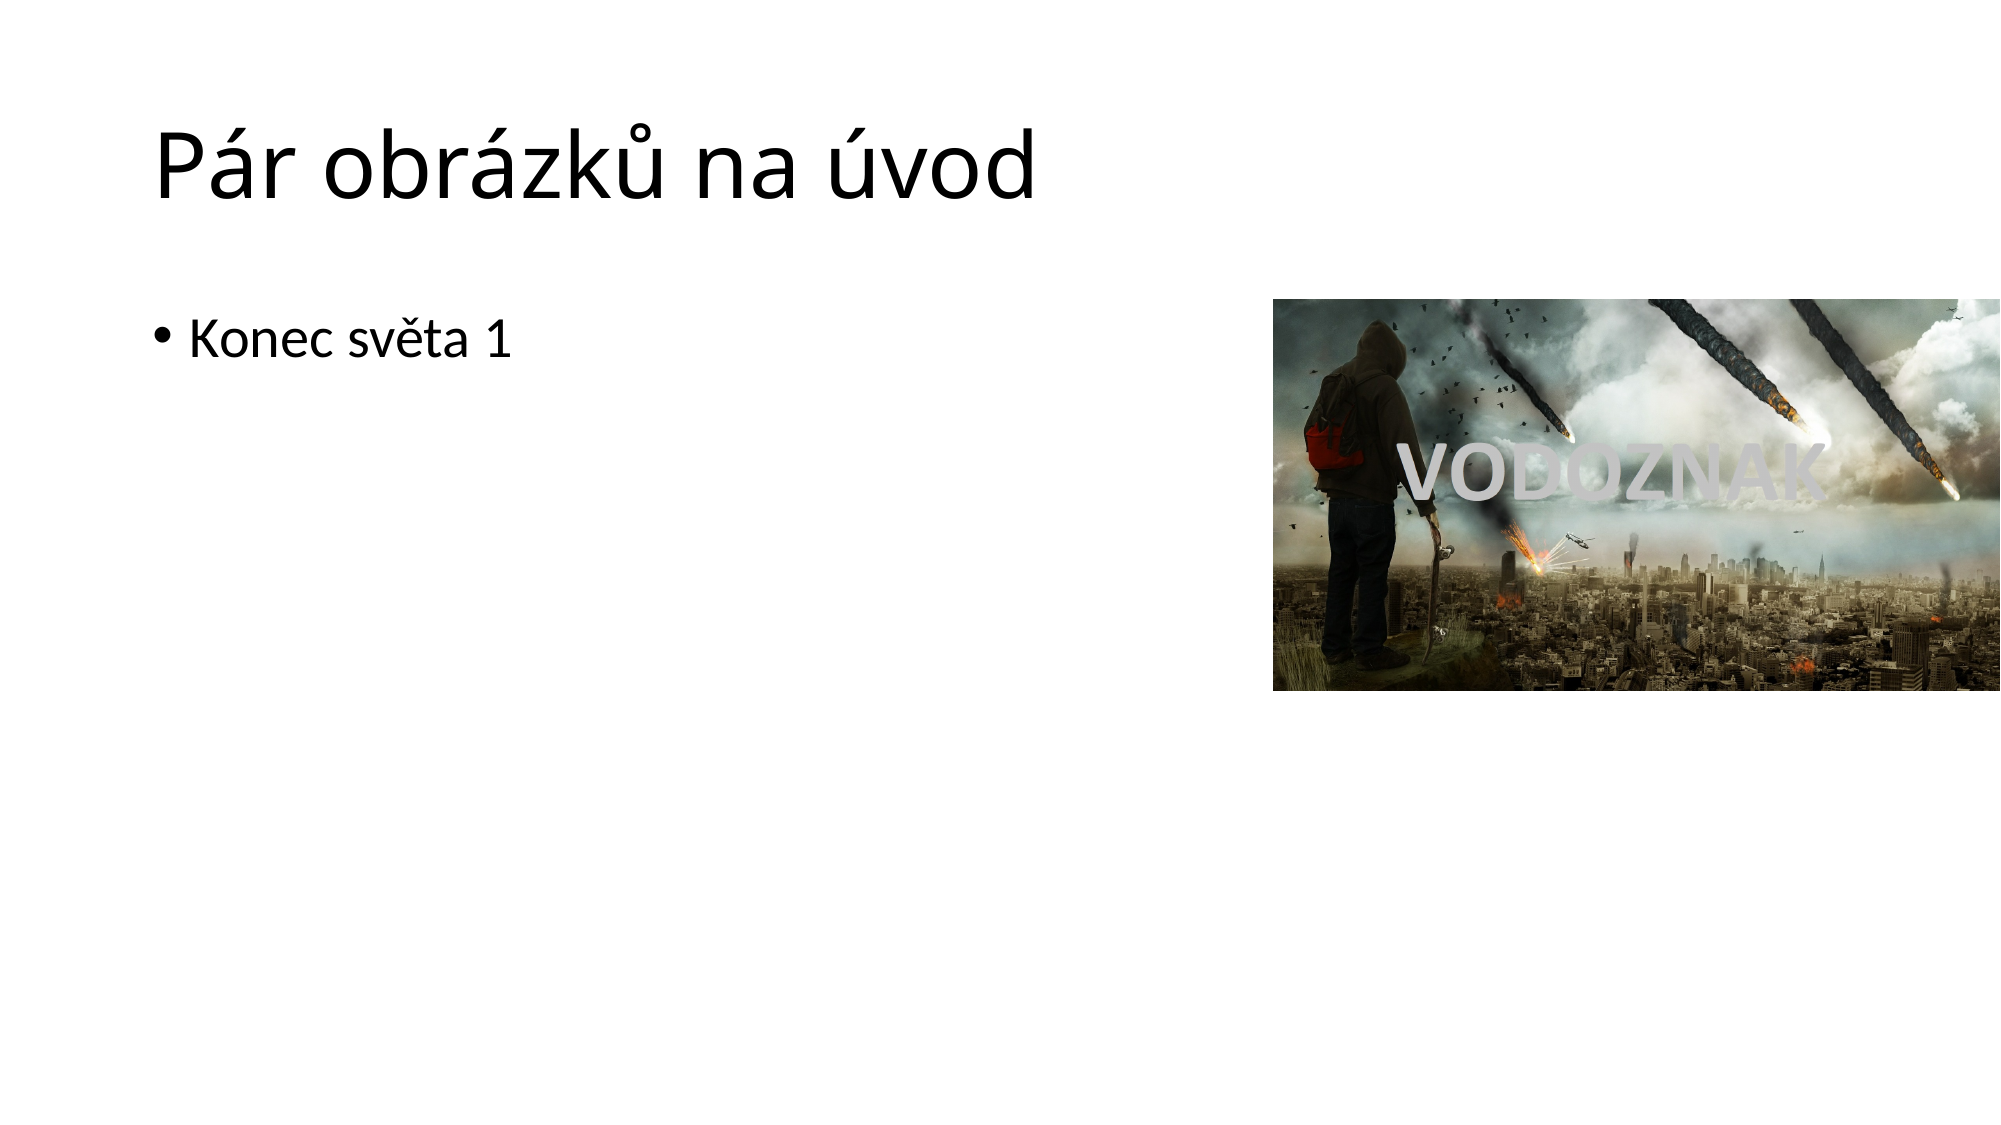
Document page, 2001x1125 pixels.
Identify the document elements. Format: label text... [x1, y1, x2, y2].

title Pár obrázků na úvod [137, 59, 1863, 278]
picture [1273, 299, 2000, 691]
list Konec světa 1 [137, 299, 1863, 1014]
